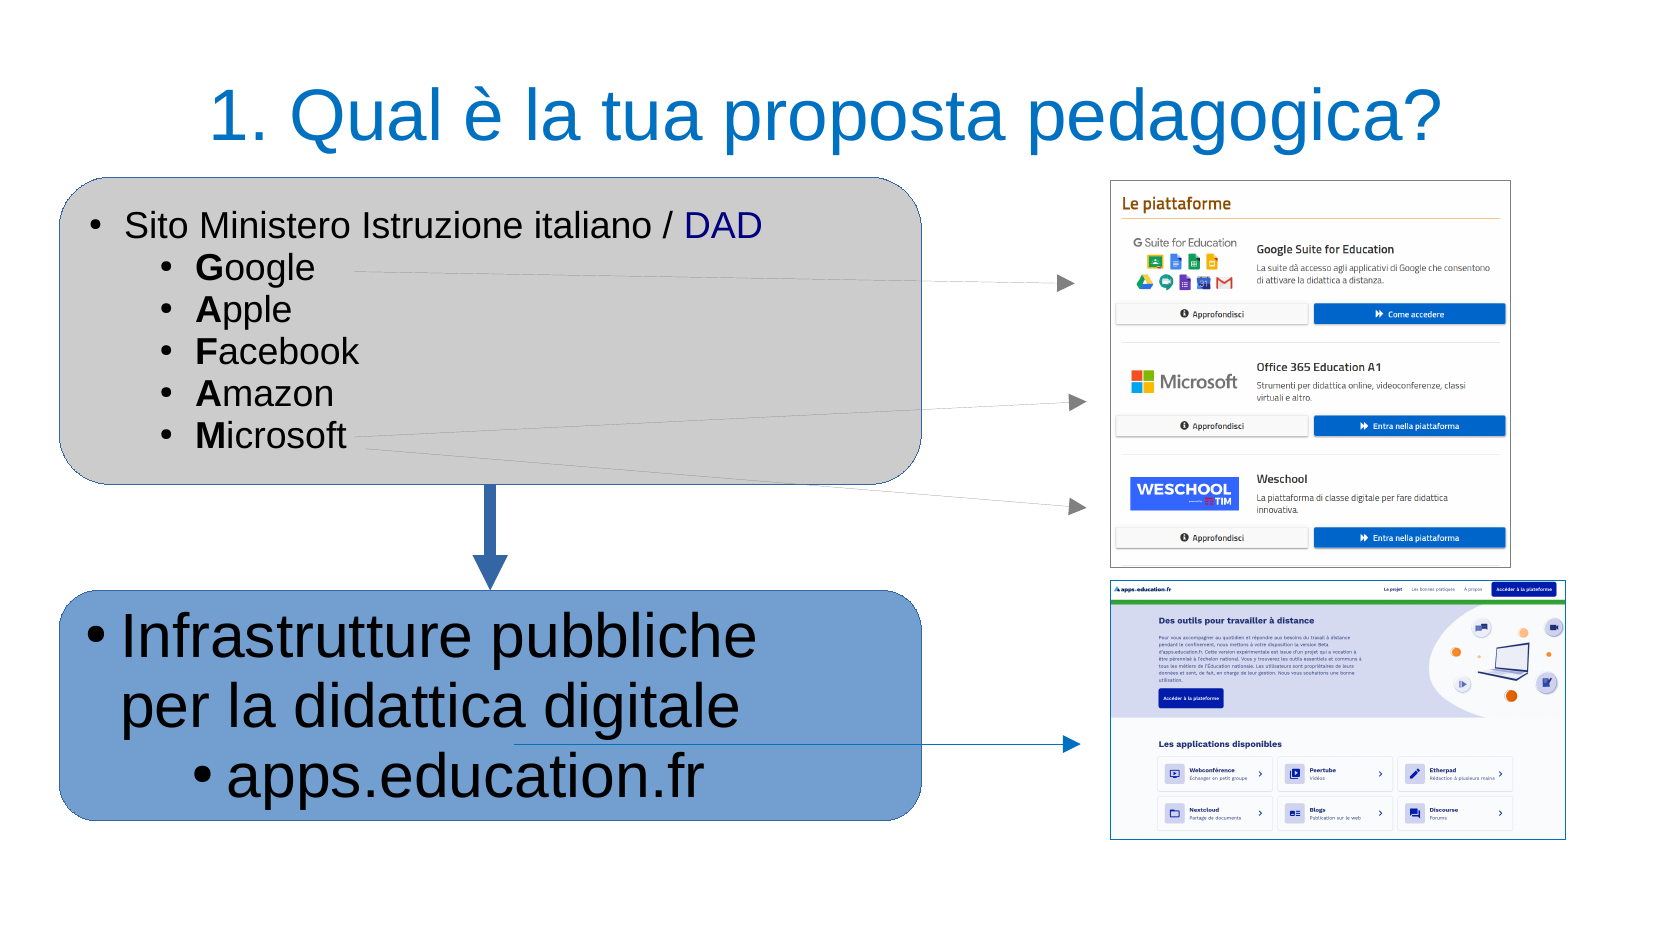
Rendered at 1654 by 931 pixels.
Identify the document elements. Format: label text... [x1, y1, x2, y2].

title 1. Qual è la tua proposta pedagogica? [82, 37, 1571, 193]
picture [1110, 180, 1511, 568]
text_box Sito Ministero Istruzione italiano / DAD Google Apple Facebook Amazon Microsoft [59, 185, 922, 485]
picture [1110, 580, 1566, 840]
text_box Infrastrutture pubbliche per la didattica digitale apps.education.fr [59, 590, 922, 821]
